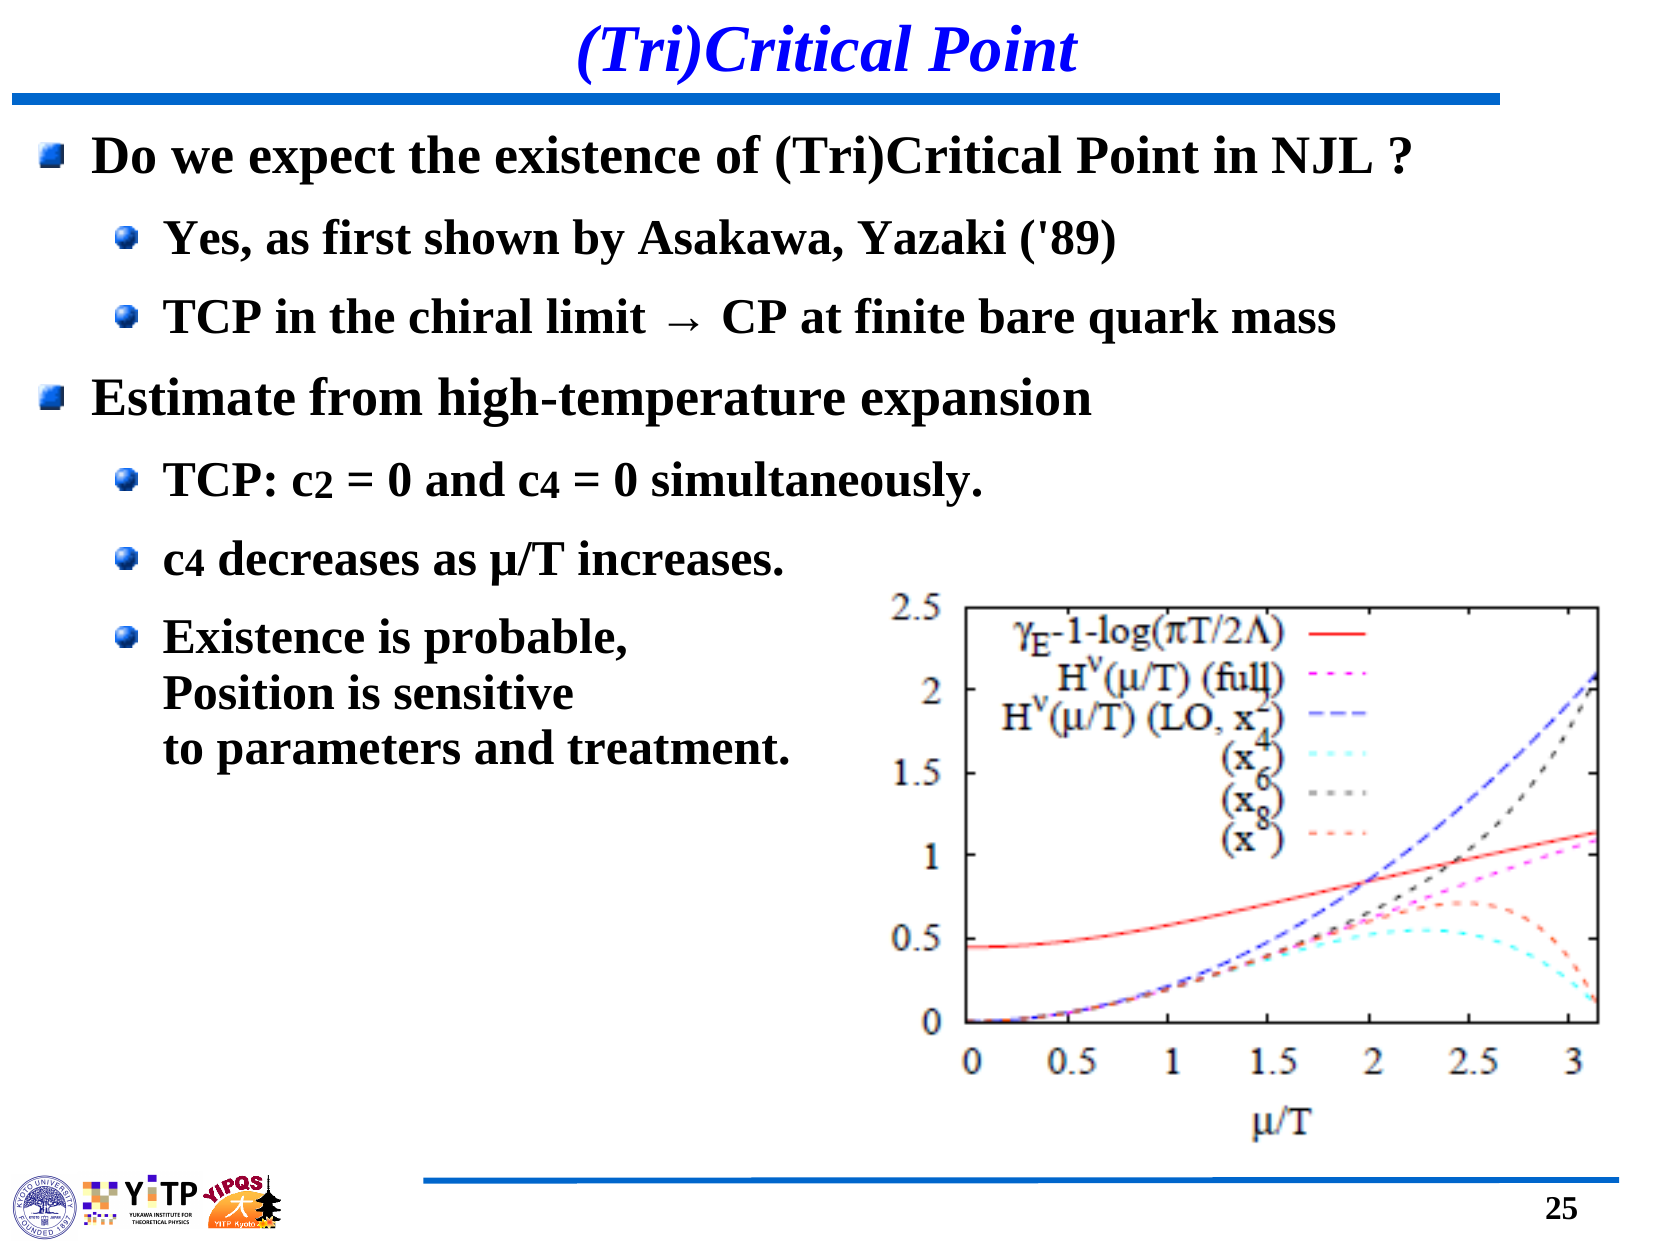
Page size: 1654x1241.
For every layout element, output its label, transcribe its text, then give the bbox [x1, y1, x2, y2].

picture [866, 560, 1627, 1151]
picture [11, 1170, 281, 1241]
title (Tri)Critical Point [0, 0, 1654, 99]
list Do we expect the existence of (Tri)Critical Point in NJL ? Yes, as first shown by Asakawa, Yazaki ('89) TCP in the chiral limit → CP at finite bare quark mass Estimate from high-temperature expansion TCP: c2 = 0 and c4 = 0 simultaneously. c4 decreases as μ/T increases. Existence is probable, Position is sensitive to parameters and treatment. [20, 124, 1621, 1137]
